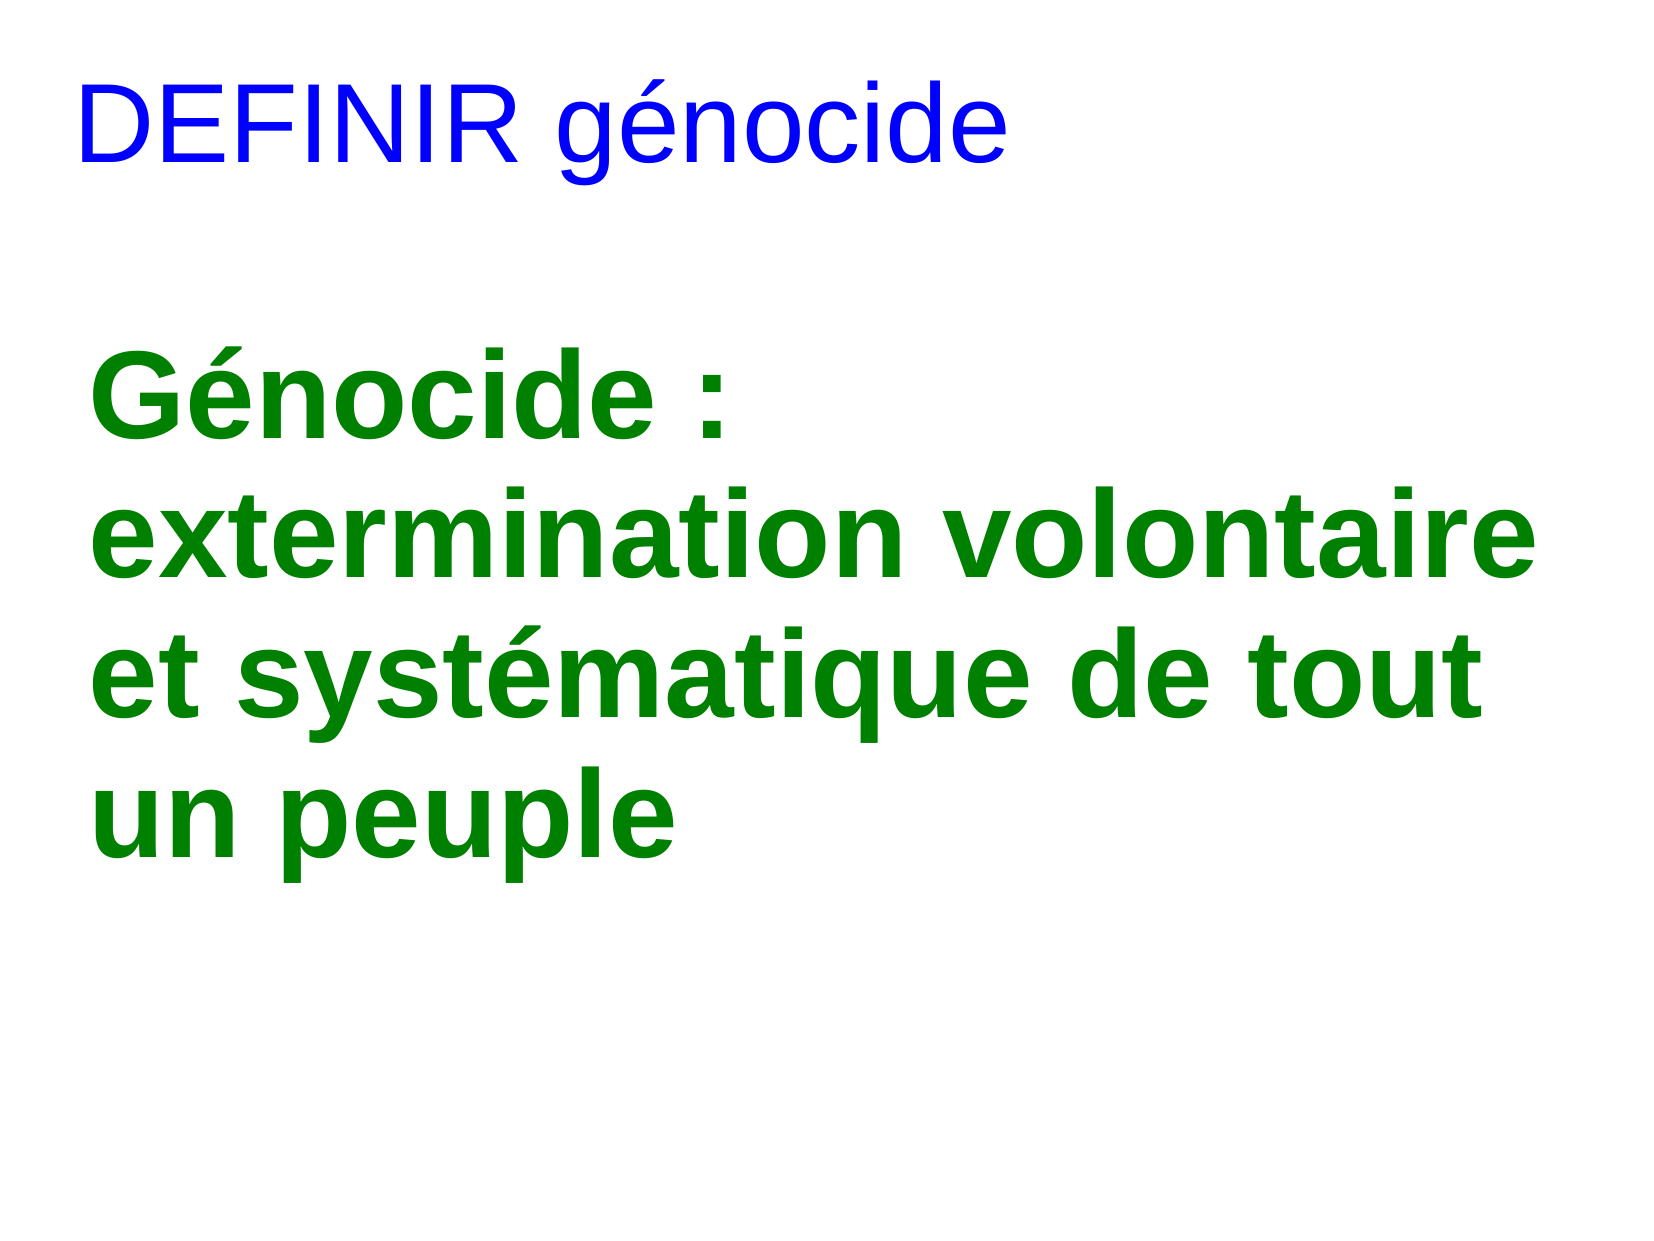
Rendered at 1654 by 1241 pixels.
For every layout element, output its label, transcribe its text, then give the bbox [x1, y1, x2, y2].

title Génocide : extermination volontaire et systématique de tout un peuple [88, 324, 1577, 884]
text_box DEFINIR génocide [59, 53, 1565, 195]
